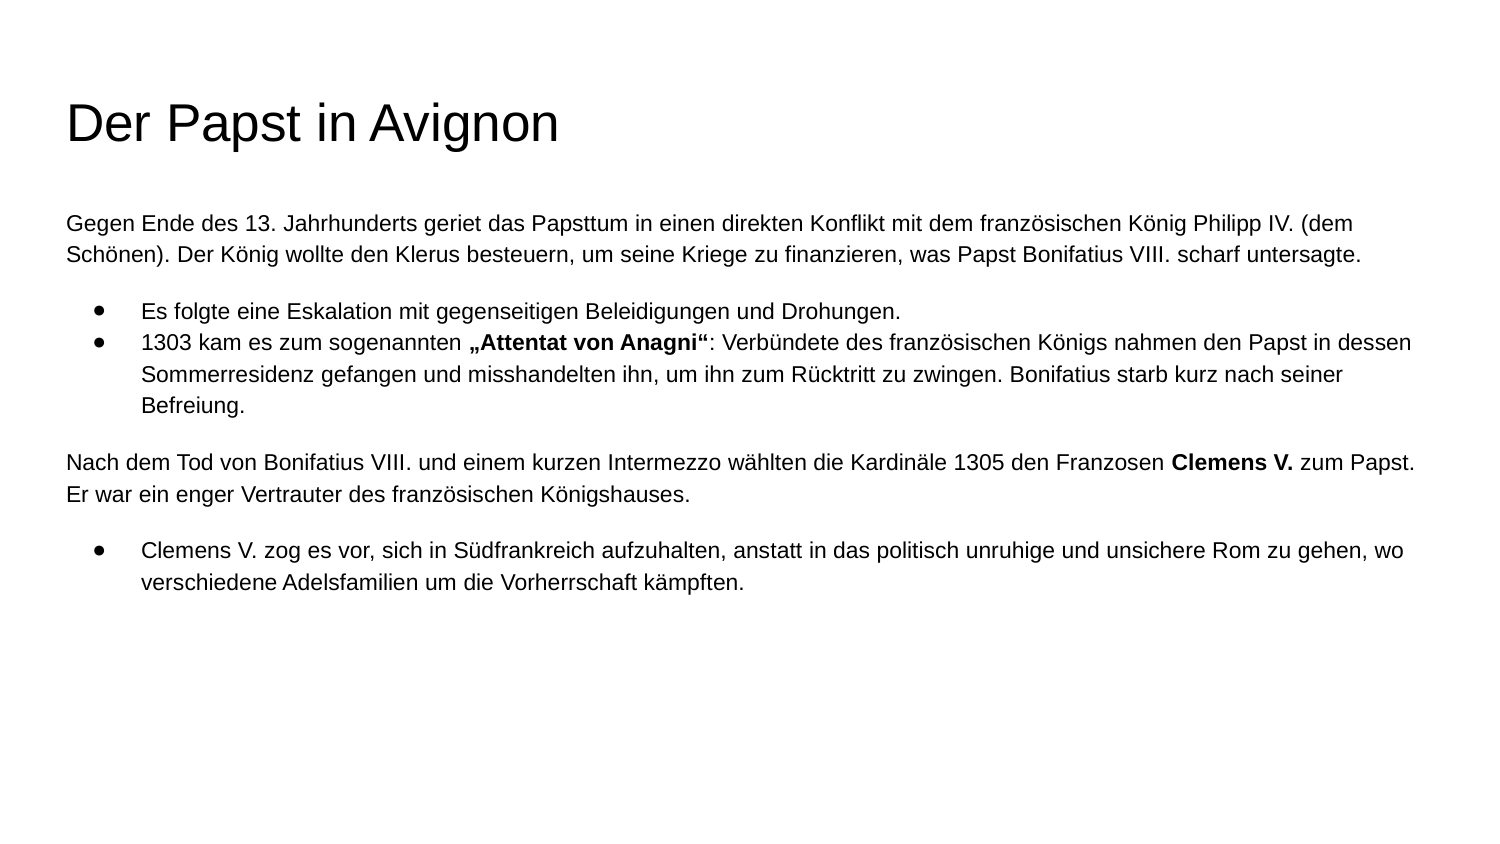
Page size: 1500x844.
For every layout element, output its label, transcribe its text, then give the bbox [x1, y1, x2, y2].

title Der Papst in Avignon [51, 72, 1449, 167]
list Gegen Ende des 13. Jahrhunderts geriet das Papsttum in einen direkten Konflikt mit dem französischen König Philipp IV. (dem Schönen). Der König wollte den Klerus besteuern, um seine Kriege zu finanzieren, was Papst Bonifatius VIII. scharf untersagte. Es folgte eine Eskalation mit gegenseitigen Beleidigungen und Drohungen. 1303 kam es zum sogenannten „Attentat von Anagni“: Verbündete des französischen Königs nahmen den Papst in dessen Sommerresidenz gefangen und misshandelten ihn, um ihn zum Rücktritt zu zwingen. Bonifatius starb kurz nach seiner Befreiung. Nach dem Tod von Bonifatius VIII. und einem kurzen Intermezzo wählten die Kardinäle 1305 den Franzosen Clemens V. zum Papst. Er war ein enger Vertrauter des französischen Königshauses. Clemens V. zog es vor, sich in Südfrankreich aufzuhalten, anstatt in das politisch unruhige und unsichere Rom zu gehen, wo verschiedene Adelsfamilien um die Vorherrschaft kämpften. [51, 189, 1449, 750]
